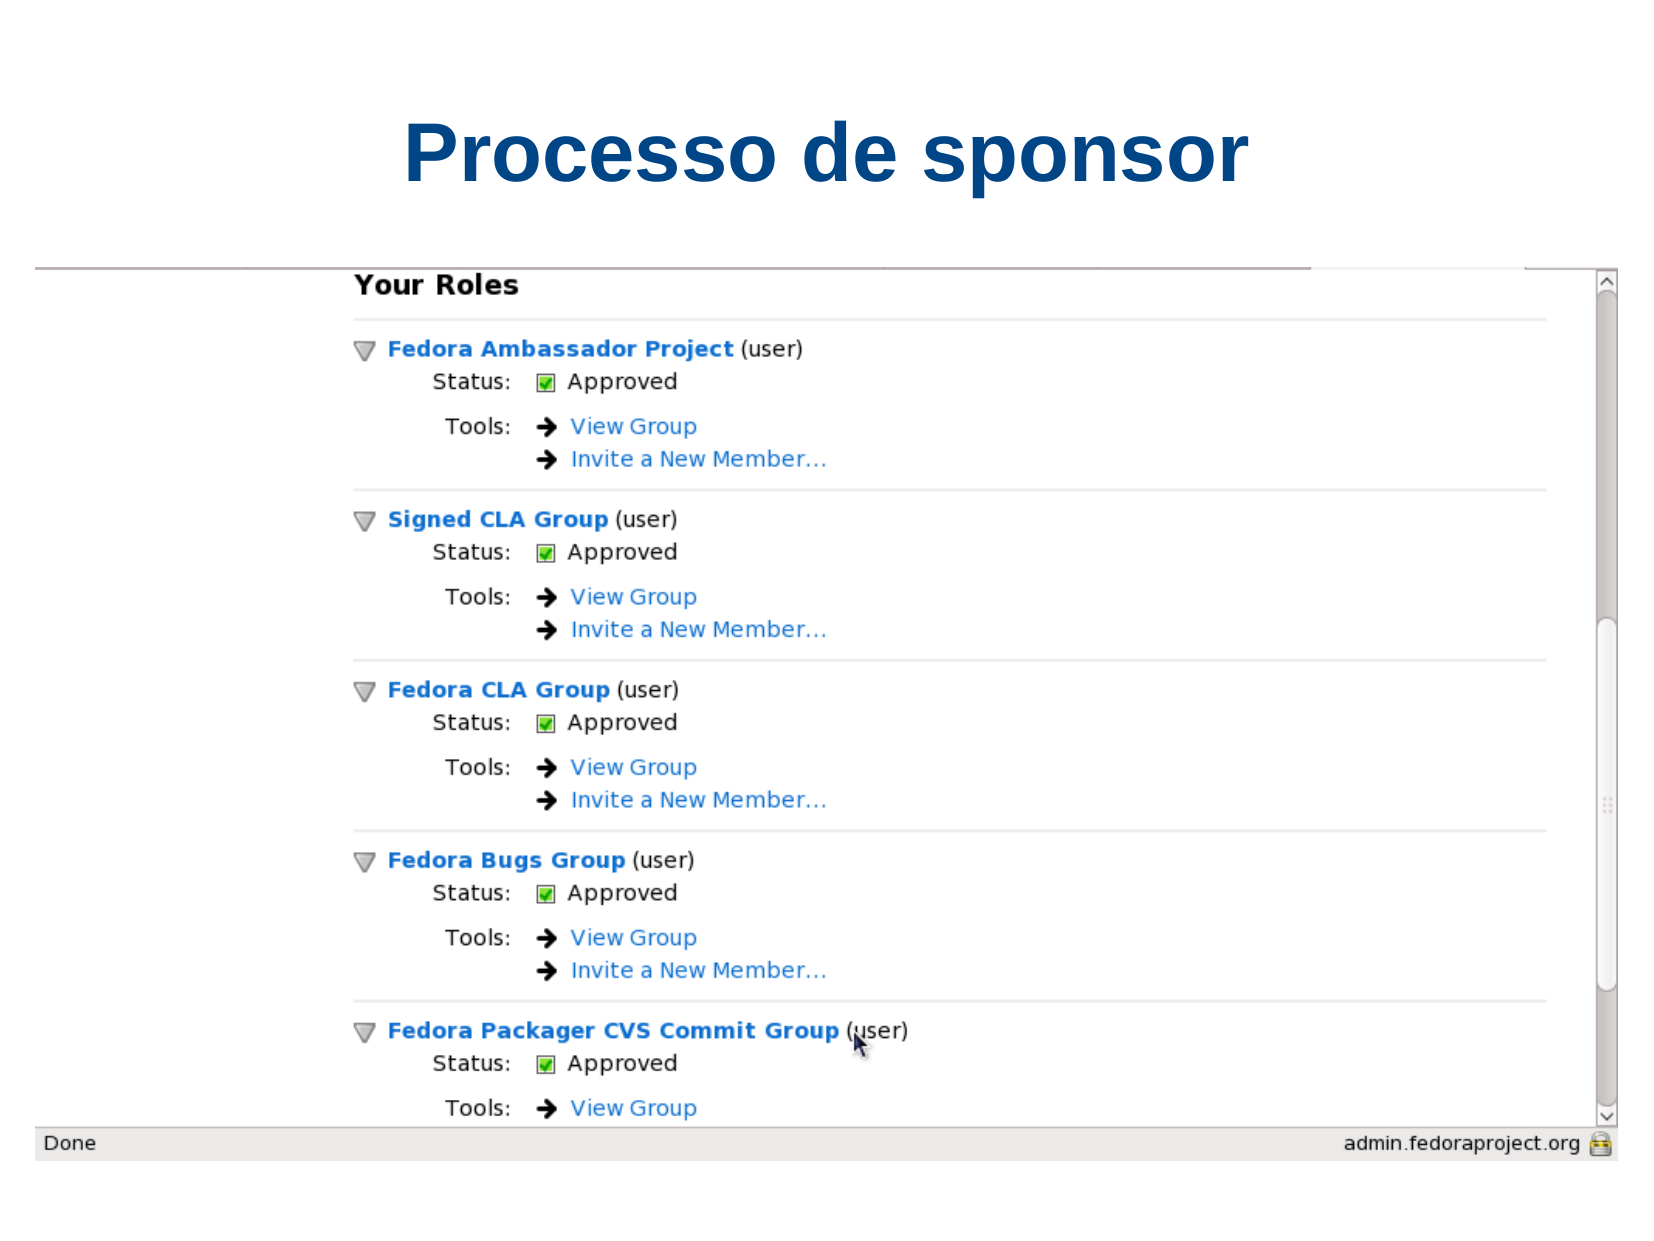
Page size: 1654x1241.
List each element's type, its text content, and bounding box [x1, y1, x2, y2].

title Processo de sponsor [82, 56, 1571, 250]
picture [35, 267, 1618, 1161]
